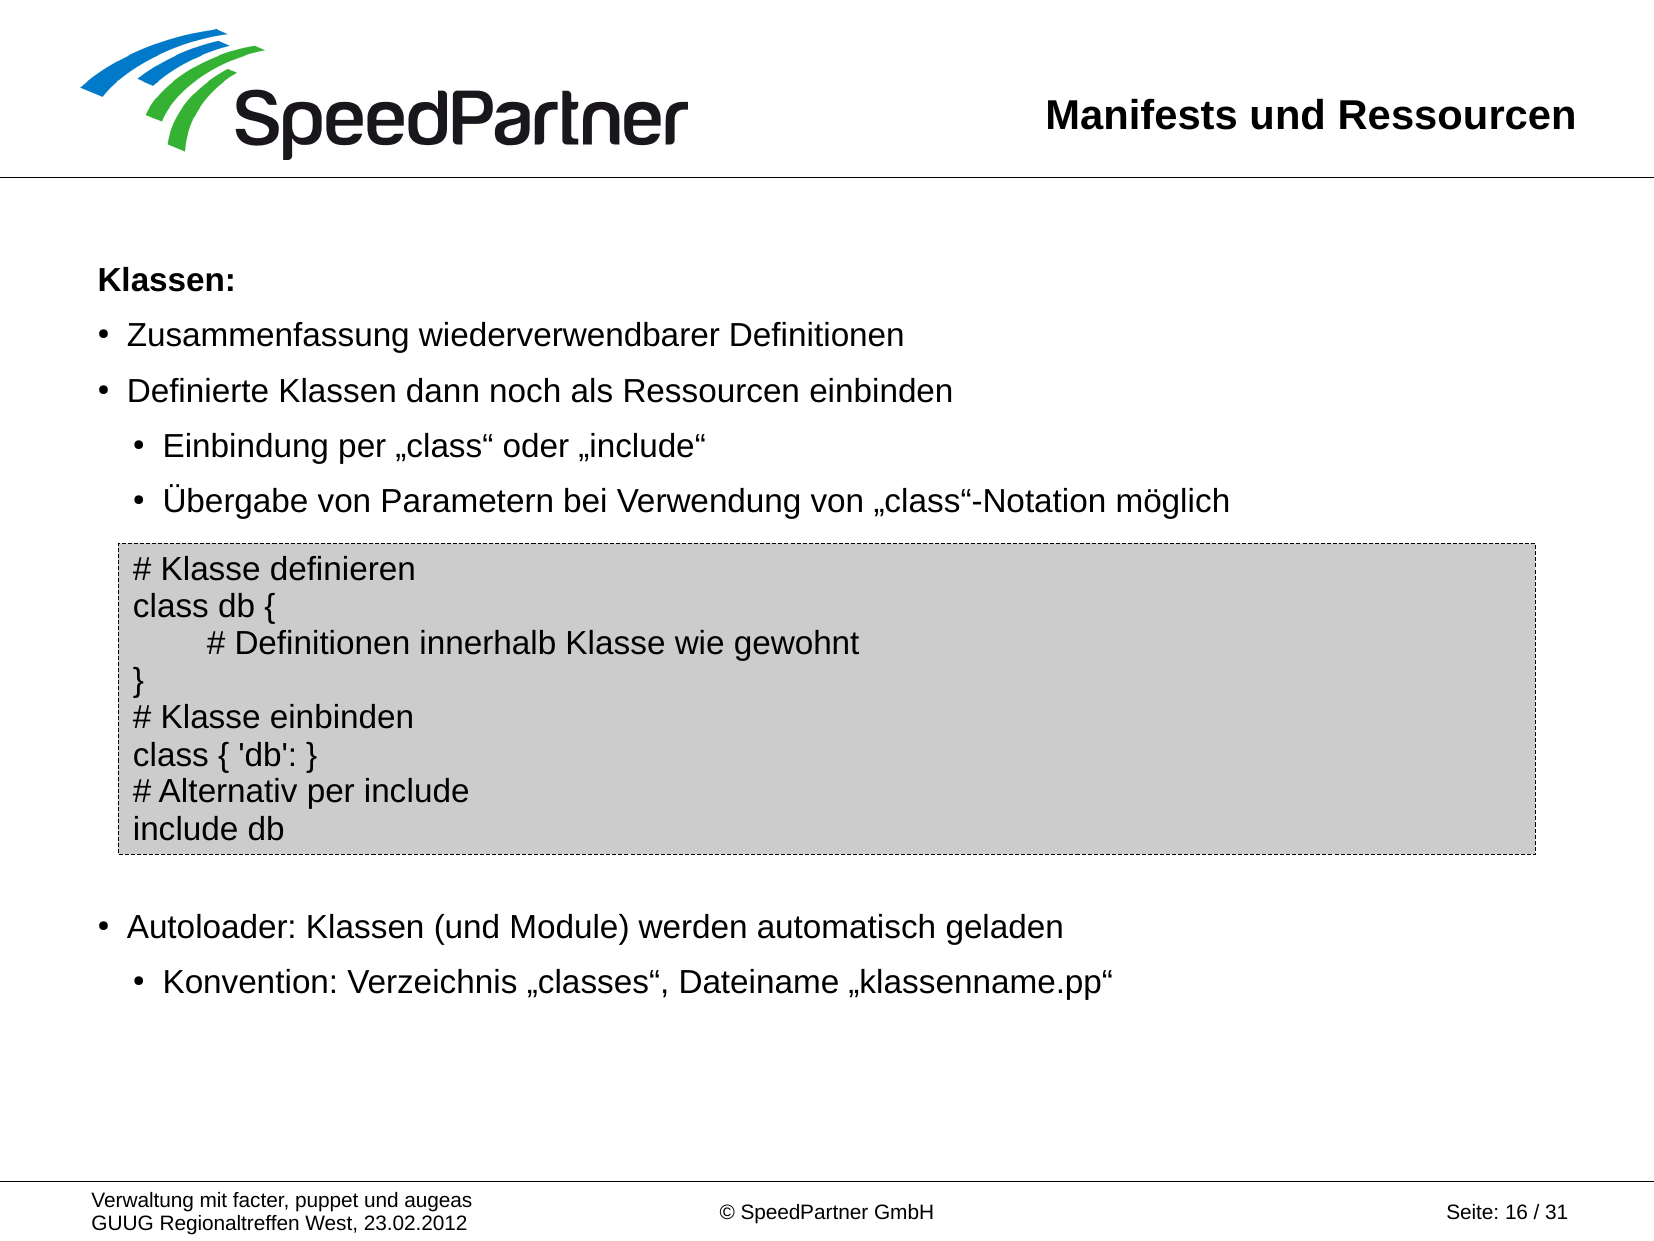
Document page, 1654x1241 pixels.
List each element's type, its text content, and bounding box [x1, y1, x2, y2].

title Manifests und Ressourcen [590, 70, 1577, 160]
text_box # Klasse definieren class db { # Definitionen innerhalb Klasse wie gewohnt } # Klasse einbinden class { 'db': } # Alternativ per include include db [118, 543, 1536, 855]
text_box Klassen: Zusammenfassung wiederverwendbarer Definitionen Definierte Klassen dann noch als Ressourcen einbinden Einbindung per „class“ oder „include“ Übergabe von Parametern bei Verwendung von „class“-Notation möglich Autoloader: Klassen (und Module) werden automatisch geladen Konvention: Verzeichnis „classes“, Dateiname „klassenname.pp“ [82, 253, 1565, 1177]
picture [80, 29, 688, 160]
